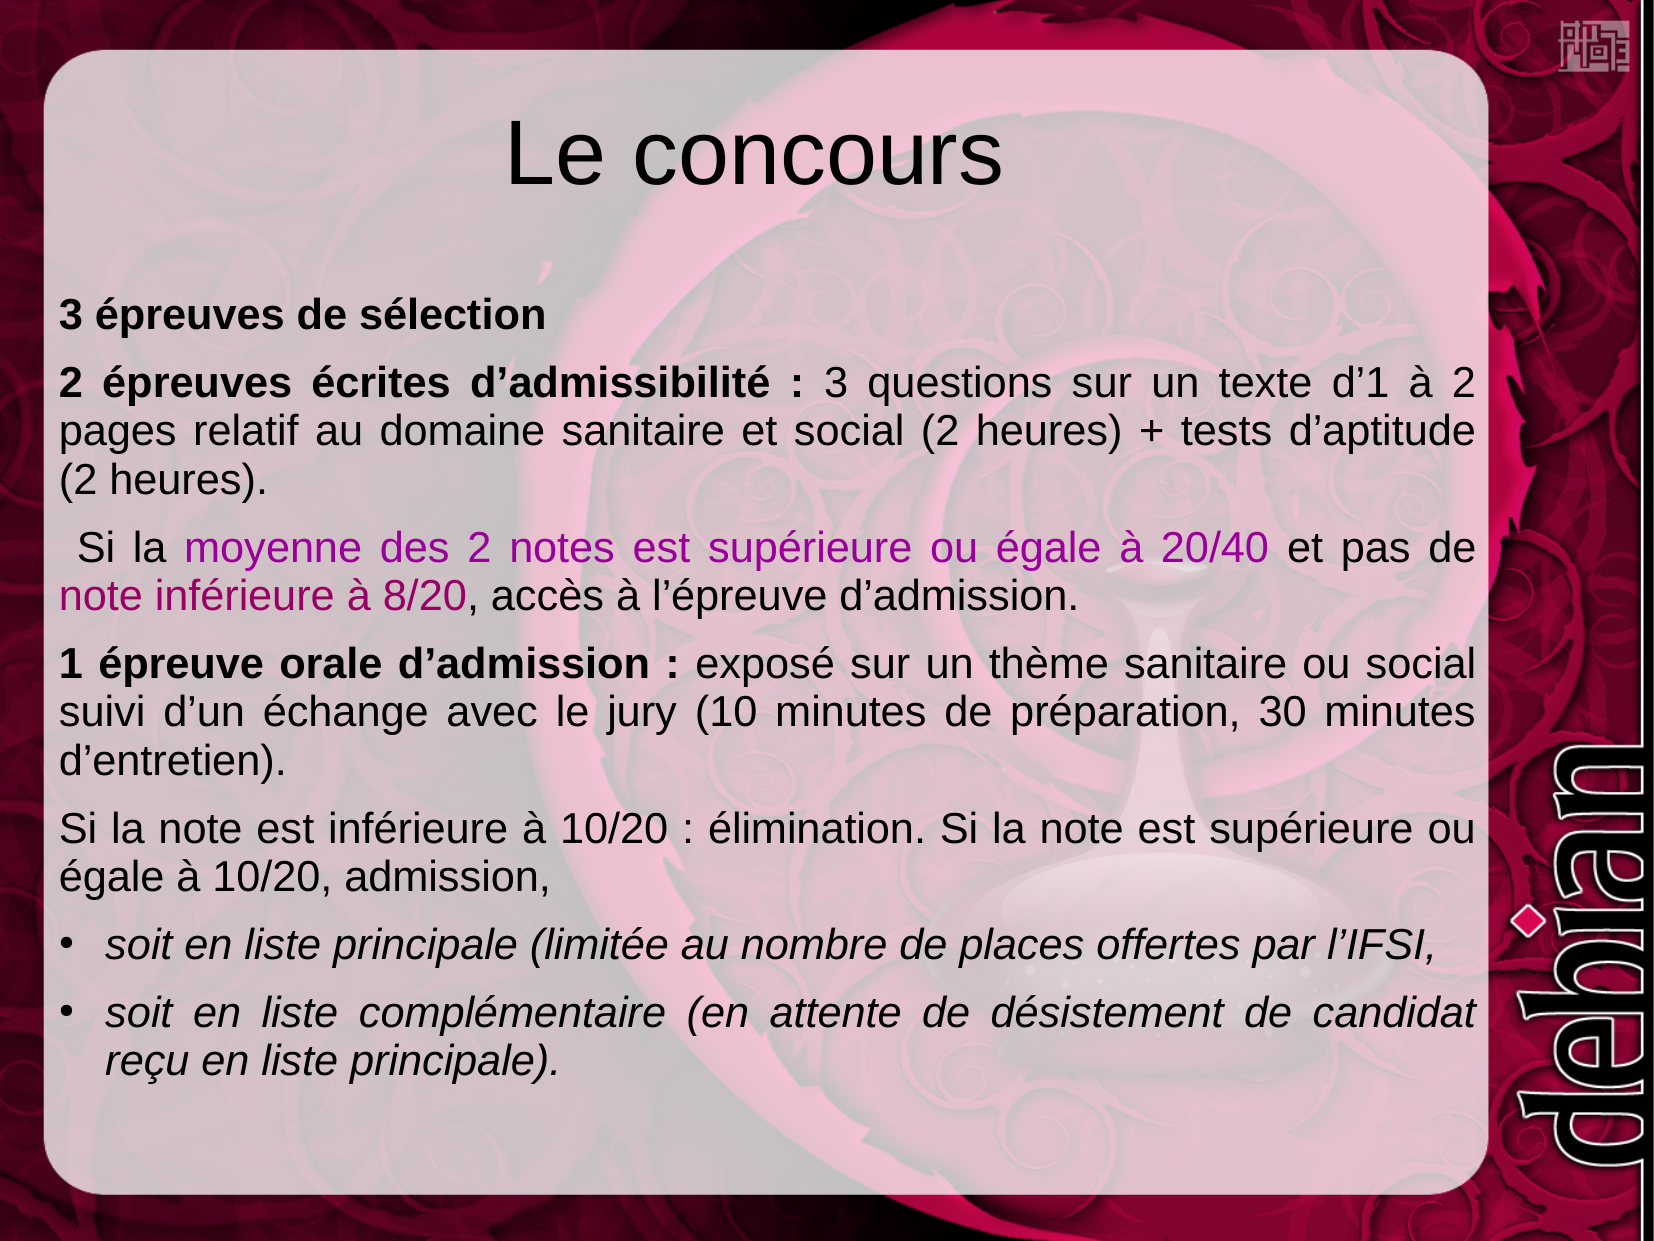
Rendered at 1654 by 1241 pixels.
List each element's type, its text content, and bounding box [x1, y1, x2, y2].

list 3 épreuves de sélection 2 épreuves écrites d’admissibilité : 3 questions sur un texte d’1 à 2 pages relatif au domaine sanitaire et social (2 heures) + tests d’aptitude (2 heures). Si la moyenne des 2 notes est supérieure ou égale à 20/40 et pas de note inférieure à 8/20, accès à l’épreuve d’admission. 1 épreuve orale d’admission : exposé sur un thème sanitaire ou social suivi d’un échange avec le jury (10 minutes de préparation, 30 minutes d’entretien). Si la note est inférieure à 10/20 : élimination. Si la note est supérieure ou égale à 10/20, admission, soit en liste principale (limitée au nombre de places offertes par l’IFSI, soit en liste complémentaire (en attente de désistement de candidat reçu en liste principale). [59, 290, 1477, 1109]
title Le concours [59, 49, 1477, 257]
picture [0, 0, 1654, 1241]
